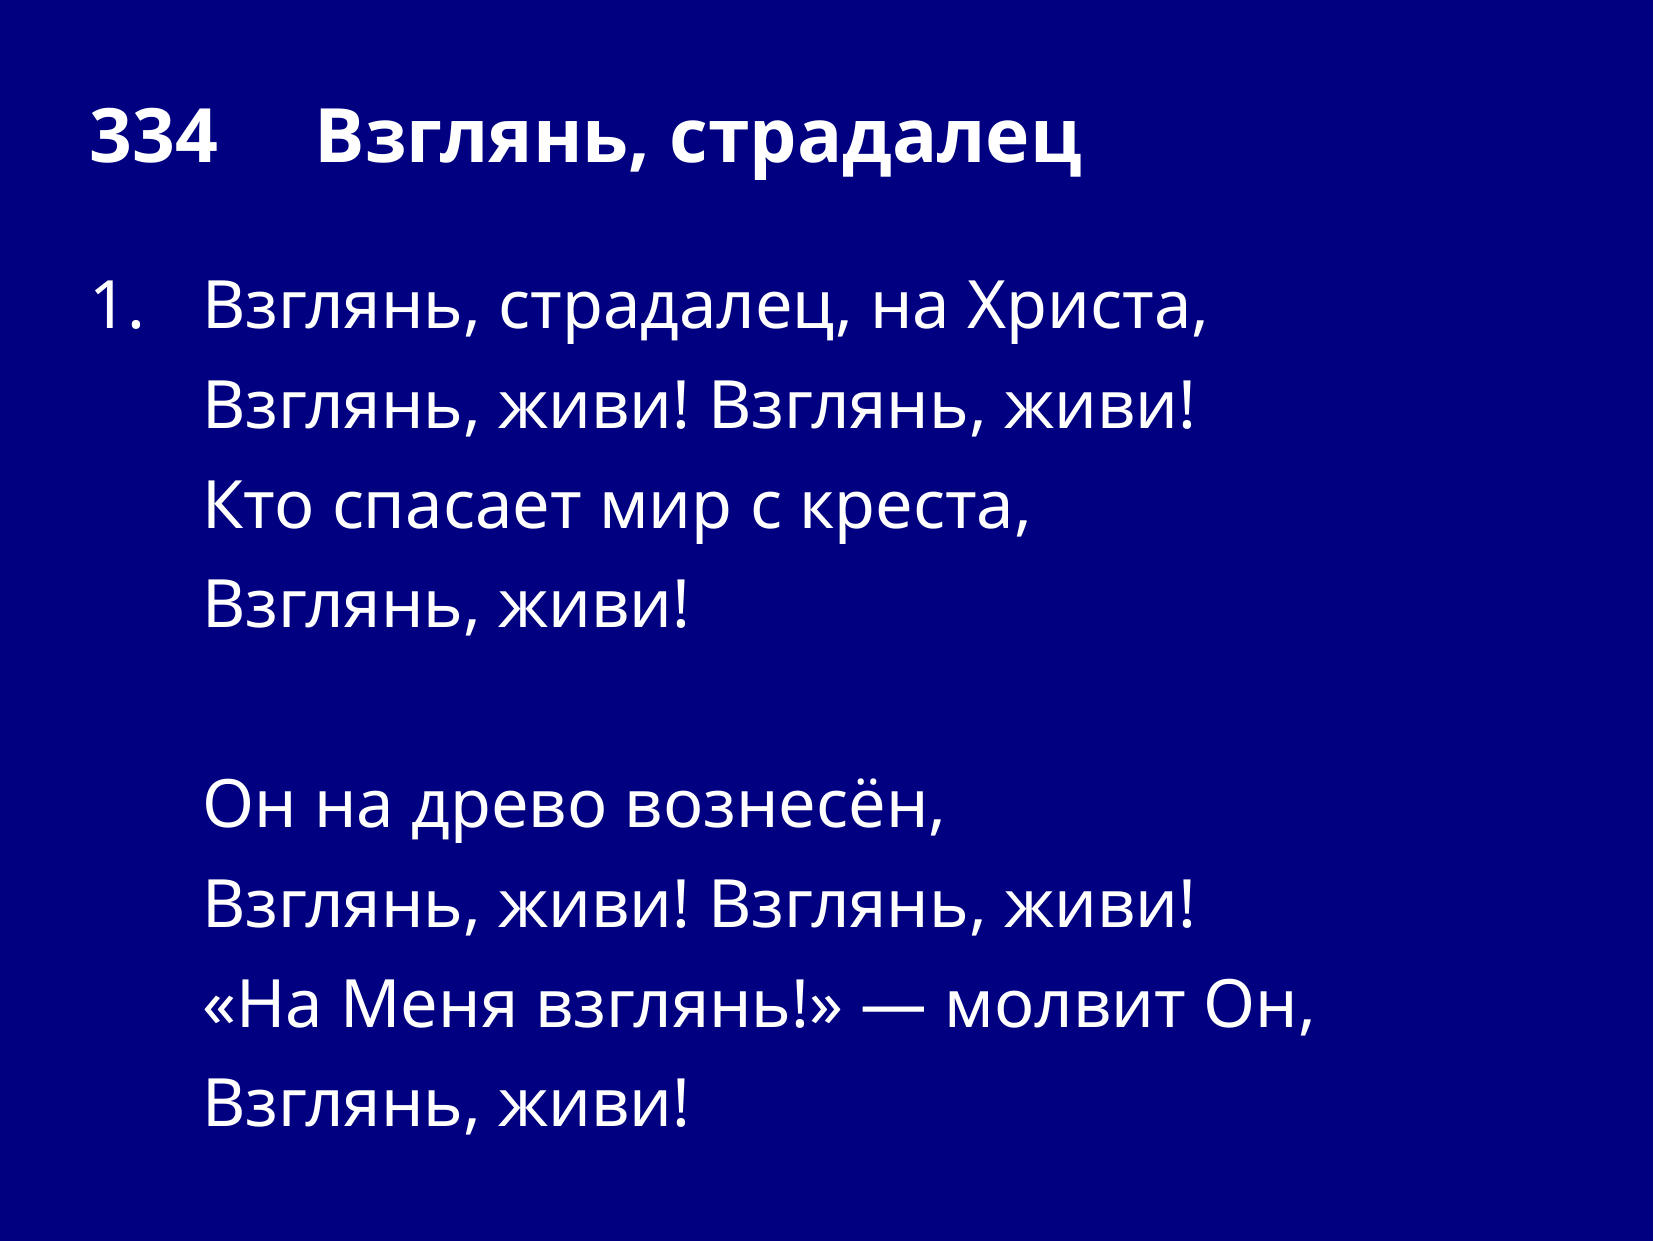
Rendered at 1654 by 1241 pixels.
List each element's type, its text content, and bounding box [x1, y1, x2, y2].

text_box 1. Взглянь, страдалец, на Христа, Взглянь, живи! Взглянь, живи! Кто спасает мир с креста, Взглянь, живи! Он на древо вознесён, Взглянь, живи! Взглянь, живи! «На Меня взглянь!» — молвит Он, Взглянь, живи! [75, 188, 1576, 1163]
text_box 334 Взглянь, страдалец [75, 75, 1576, 188]
